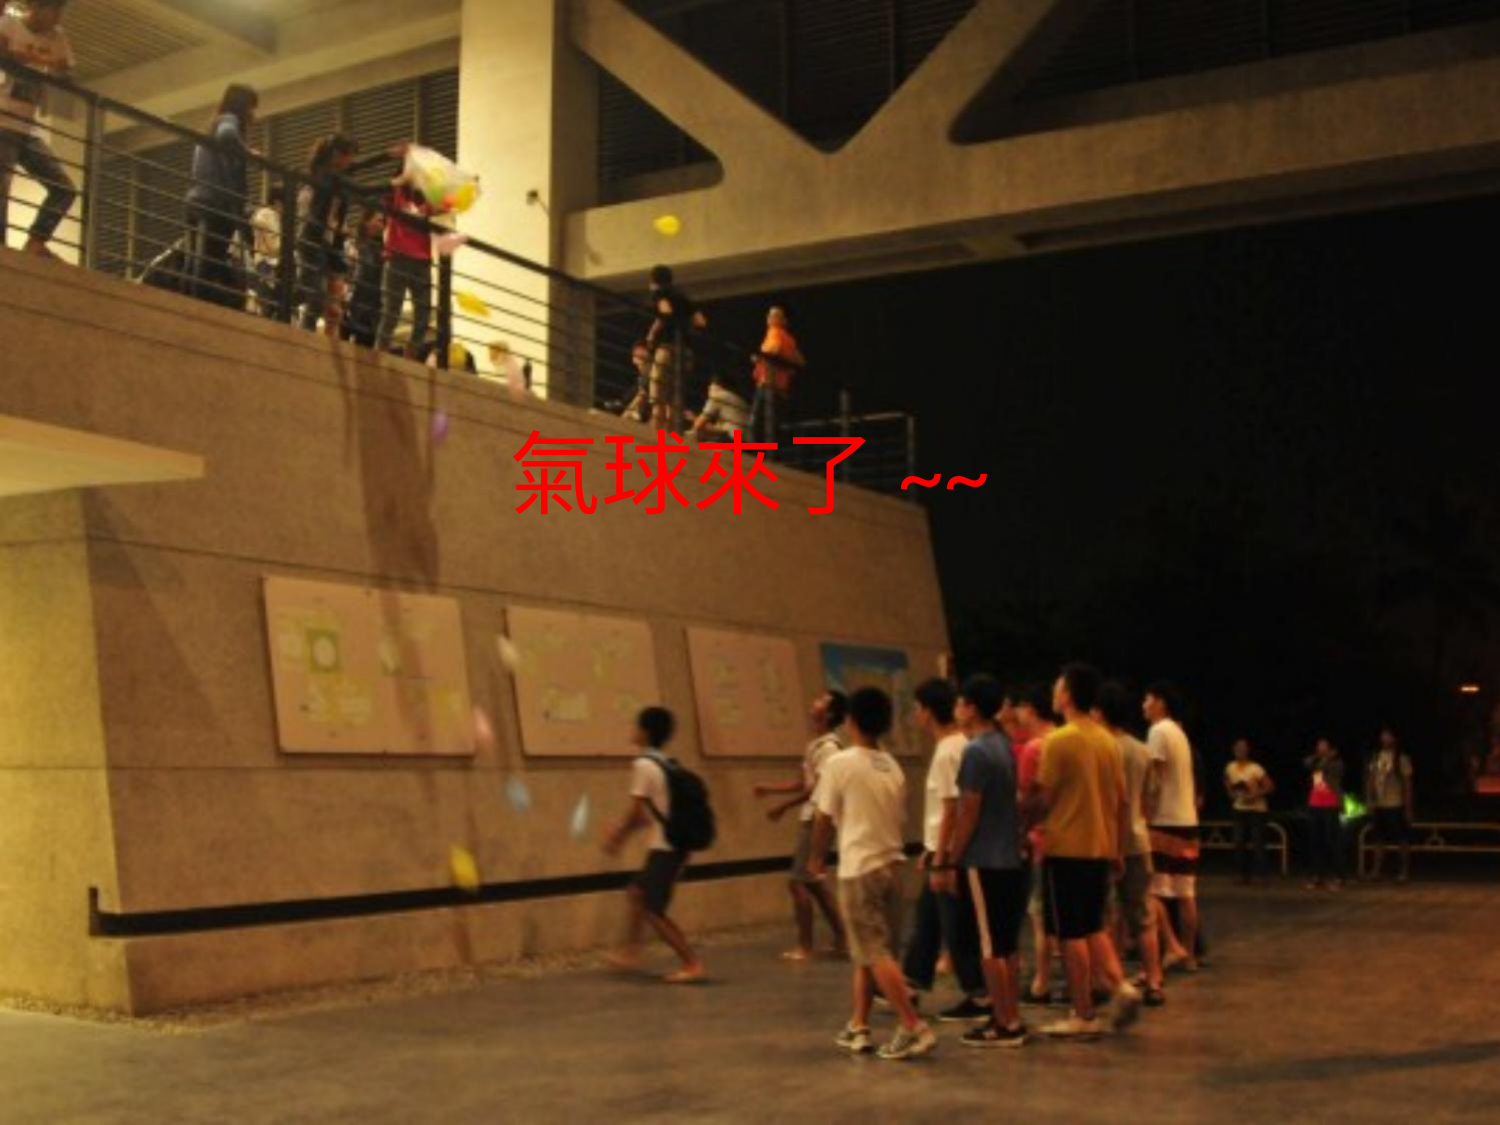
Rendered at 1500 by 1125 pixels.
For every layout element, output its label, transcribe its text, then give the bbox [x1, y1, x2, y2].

picture [0, 0, 1500, 1125]
title 氣球來了~~ [112, 349, 1388, 592]
